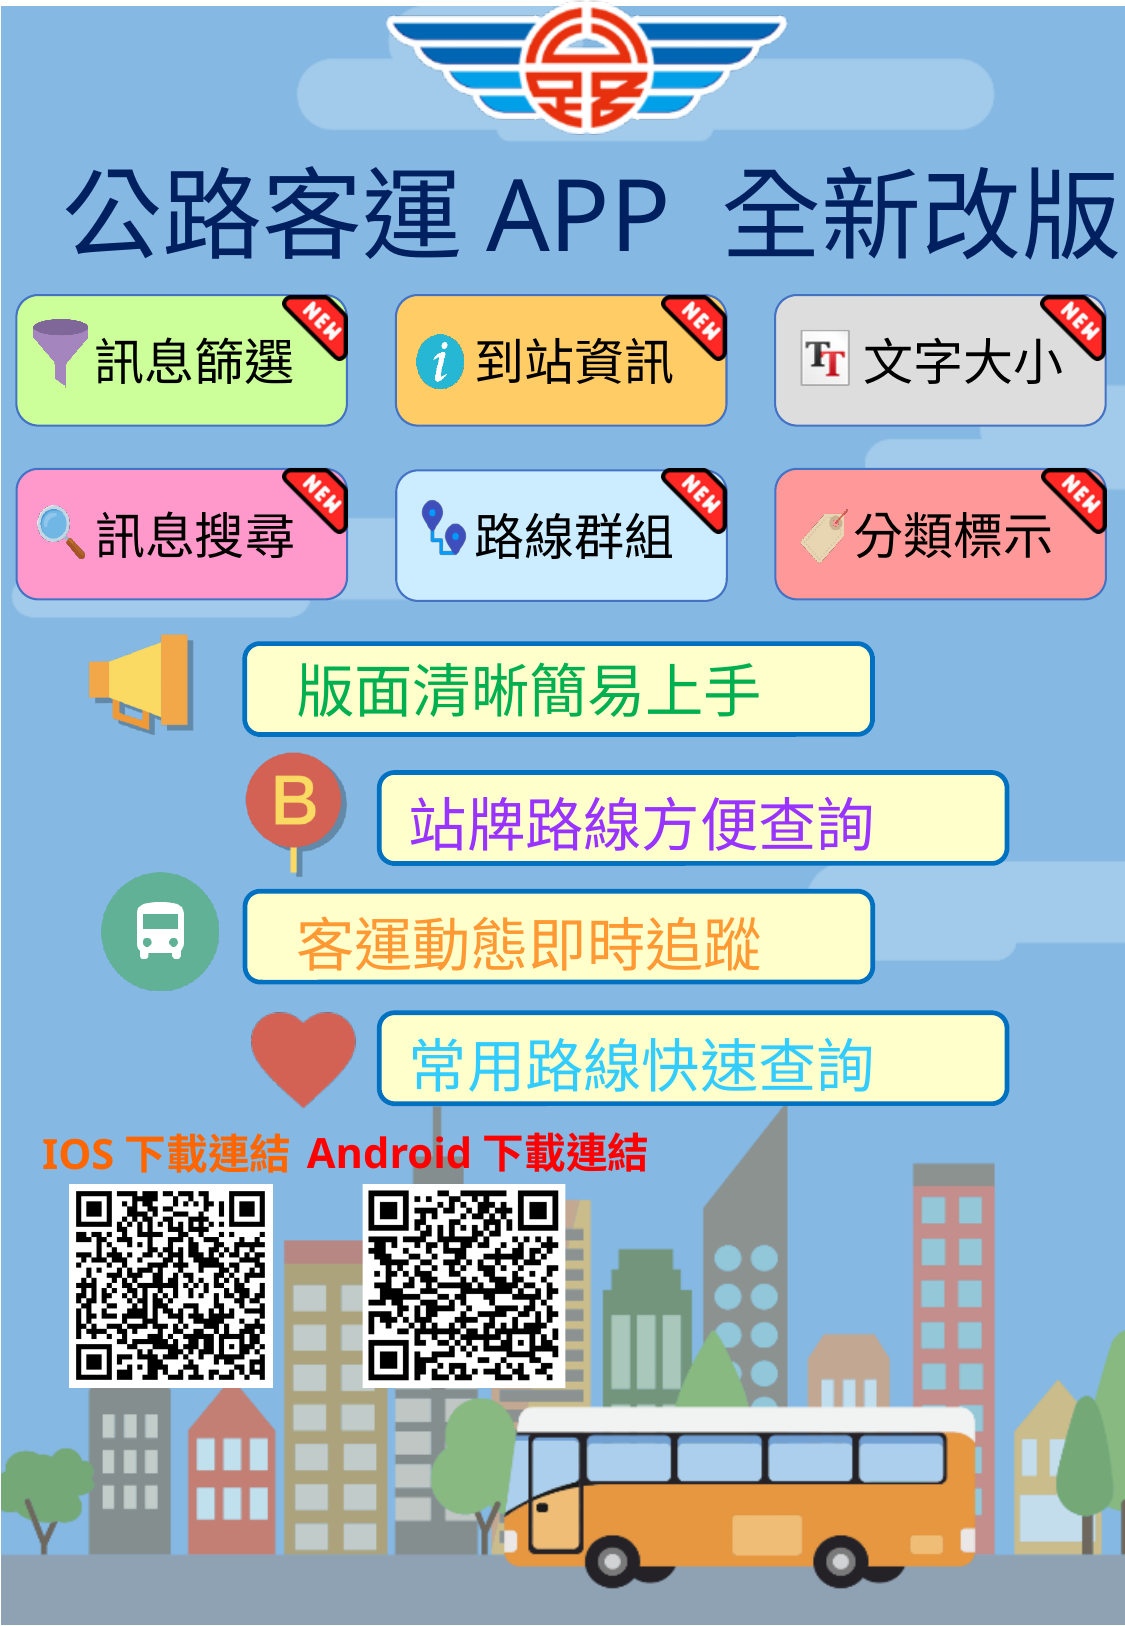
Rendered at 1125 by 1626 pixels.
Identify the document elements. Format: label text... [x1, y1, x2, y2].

text_box 路線群組 [396, 470, 727, 601]
text_box [245, 891, 872, 983]
text_box 常用路線快速查詢 [394, 1021, 1056, 1108]
text_box 公路客運APP 全新改版 [47, 143, 1125, 280]
text_box [379, 772, 1005, 864]
text_box 路線群組 [652, 532, 665, 541]
text_box 訊息搜尋 [16, 468, 348, 600]
picture [1, 0, 1125, 1625]
text_box 路線群組 [652, 545, 665, 554]
text_box 文字大小 [775, 295, 1106, 426]
text_box 版面清晰簡易上手 [281, 646, 864, 779]
text_box IOS下載連結 [26, 1120, 316, 1186]
text_box 訊息篩選 [16, 295, 347, 426]
text_box 分類標示 [775, 468, 1106, 600]
text_box [244, 643, 873, 733]
text_box 到站資訊 [655, 344, 661, 359]
text_box 客運動態即時追蹤 [281, 900, 962, 987]
text_box 到站資訊 [395, 295, 727, 426]
text_box 站牌路線方便查詢 [394, 780, 1054, 867]
text_box 路線群組 [652, 519, 661, 528]
text_box Android下載連結 [291, 1119, 683, 1185]
text_box [379, 1012, 1006, 1104]
